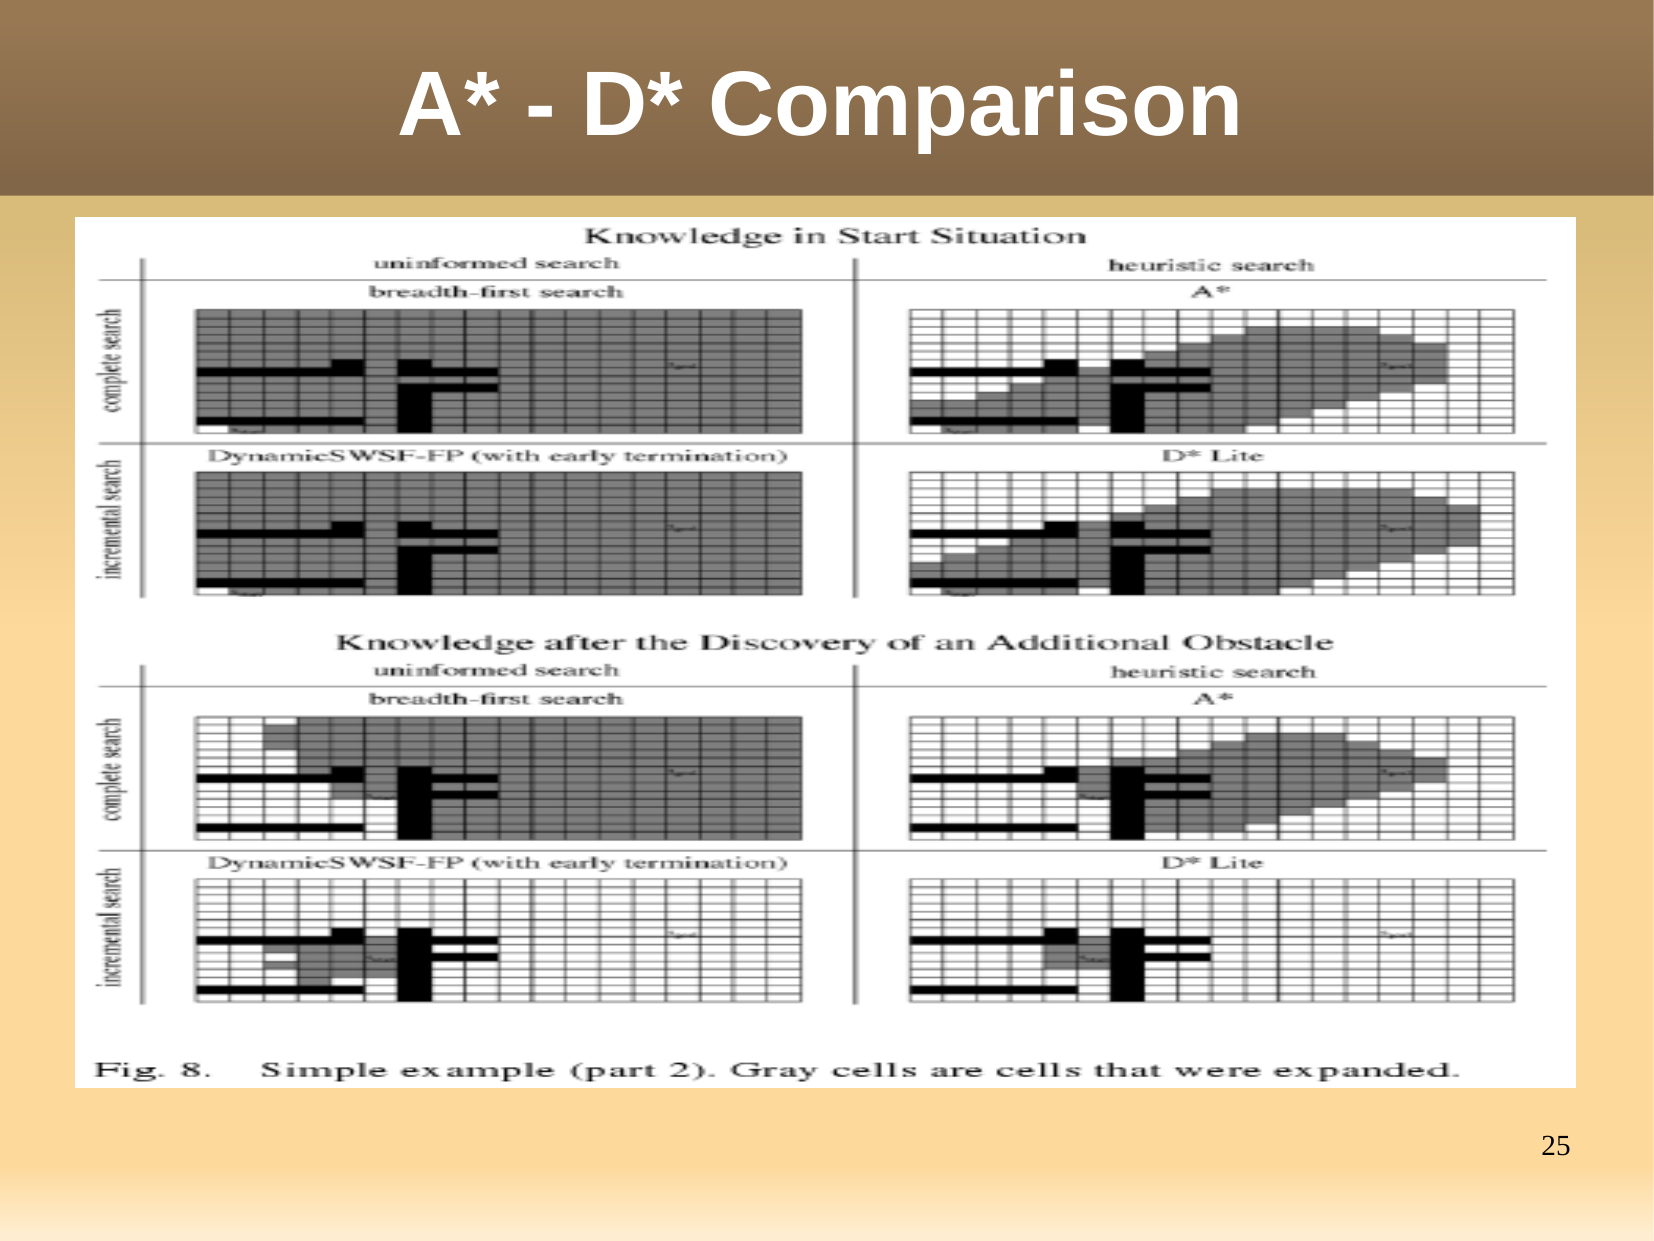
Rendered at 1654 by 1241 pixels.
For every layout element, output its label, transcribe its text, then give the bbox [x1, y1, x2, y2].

picture [0, 0, 1654, 1241]
title A* - D* Comparison [76, 7, 1565, 200]
